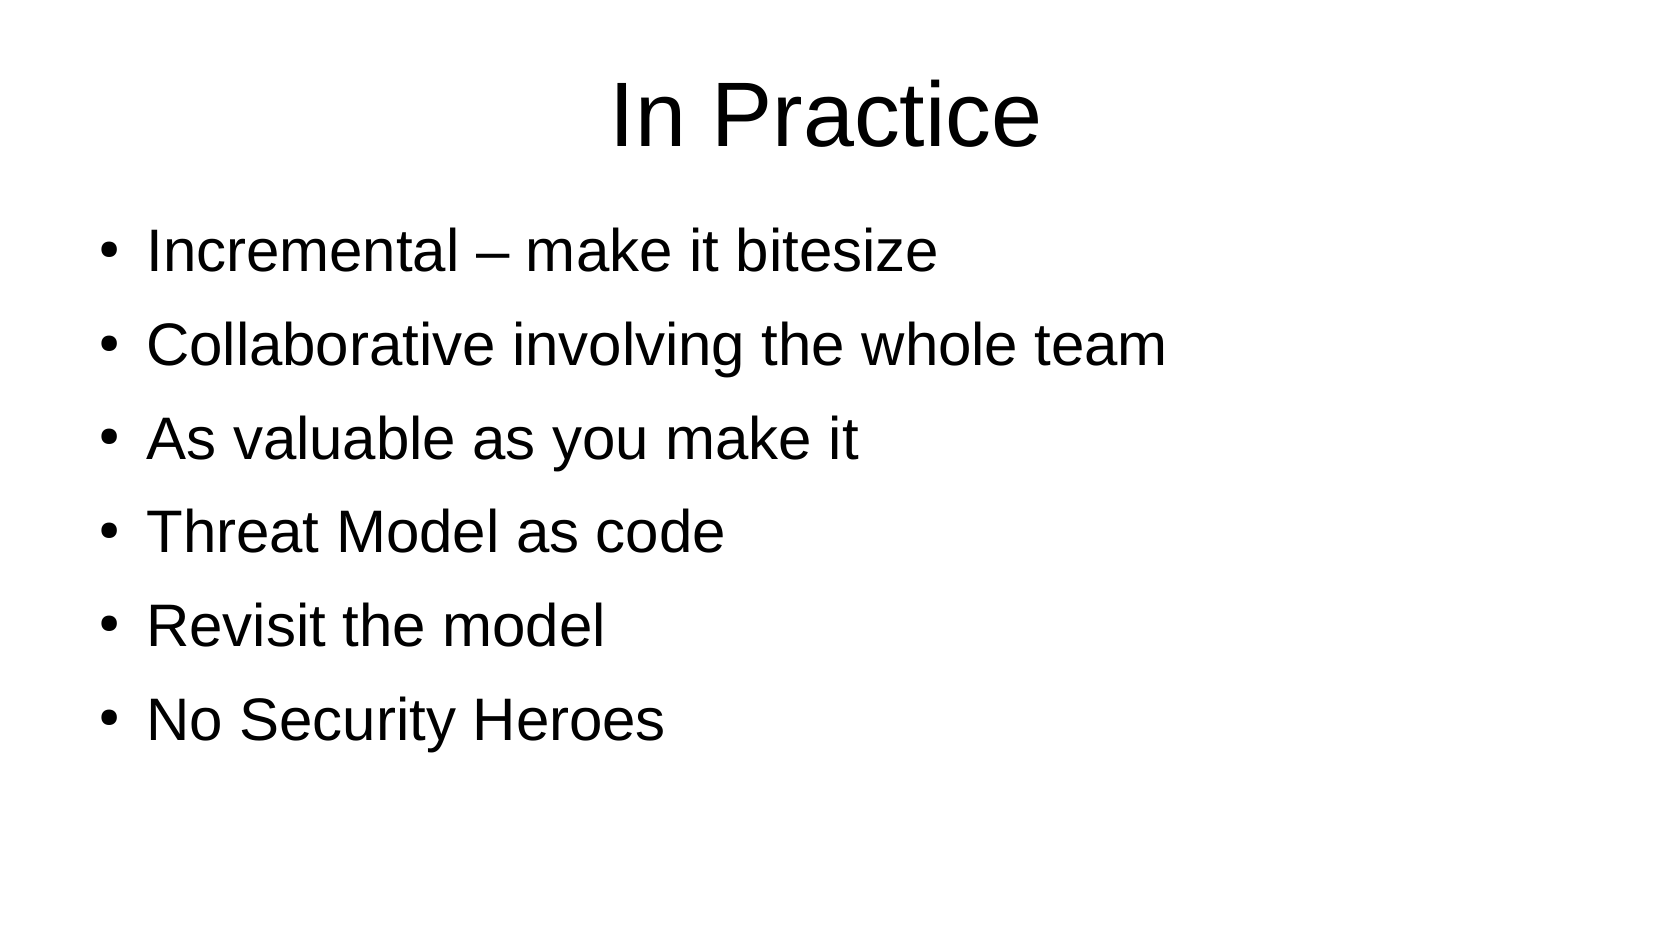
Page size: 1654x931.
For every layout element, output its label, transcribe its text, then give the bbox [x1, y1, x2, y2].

title In Practice [82, 37, 1571, 193]
list Incremental – make it bitesize Collaborative involving the whole team As valuable as you make it Threat Model as code Revisit the model No Security Heroes [82, 217, 1571, 758]
